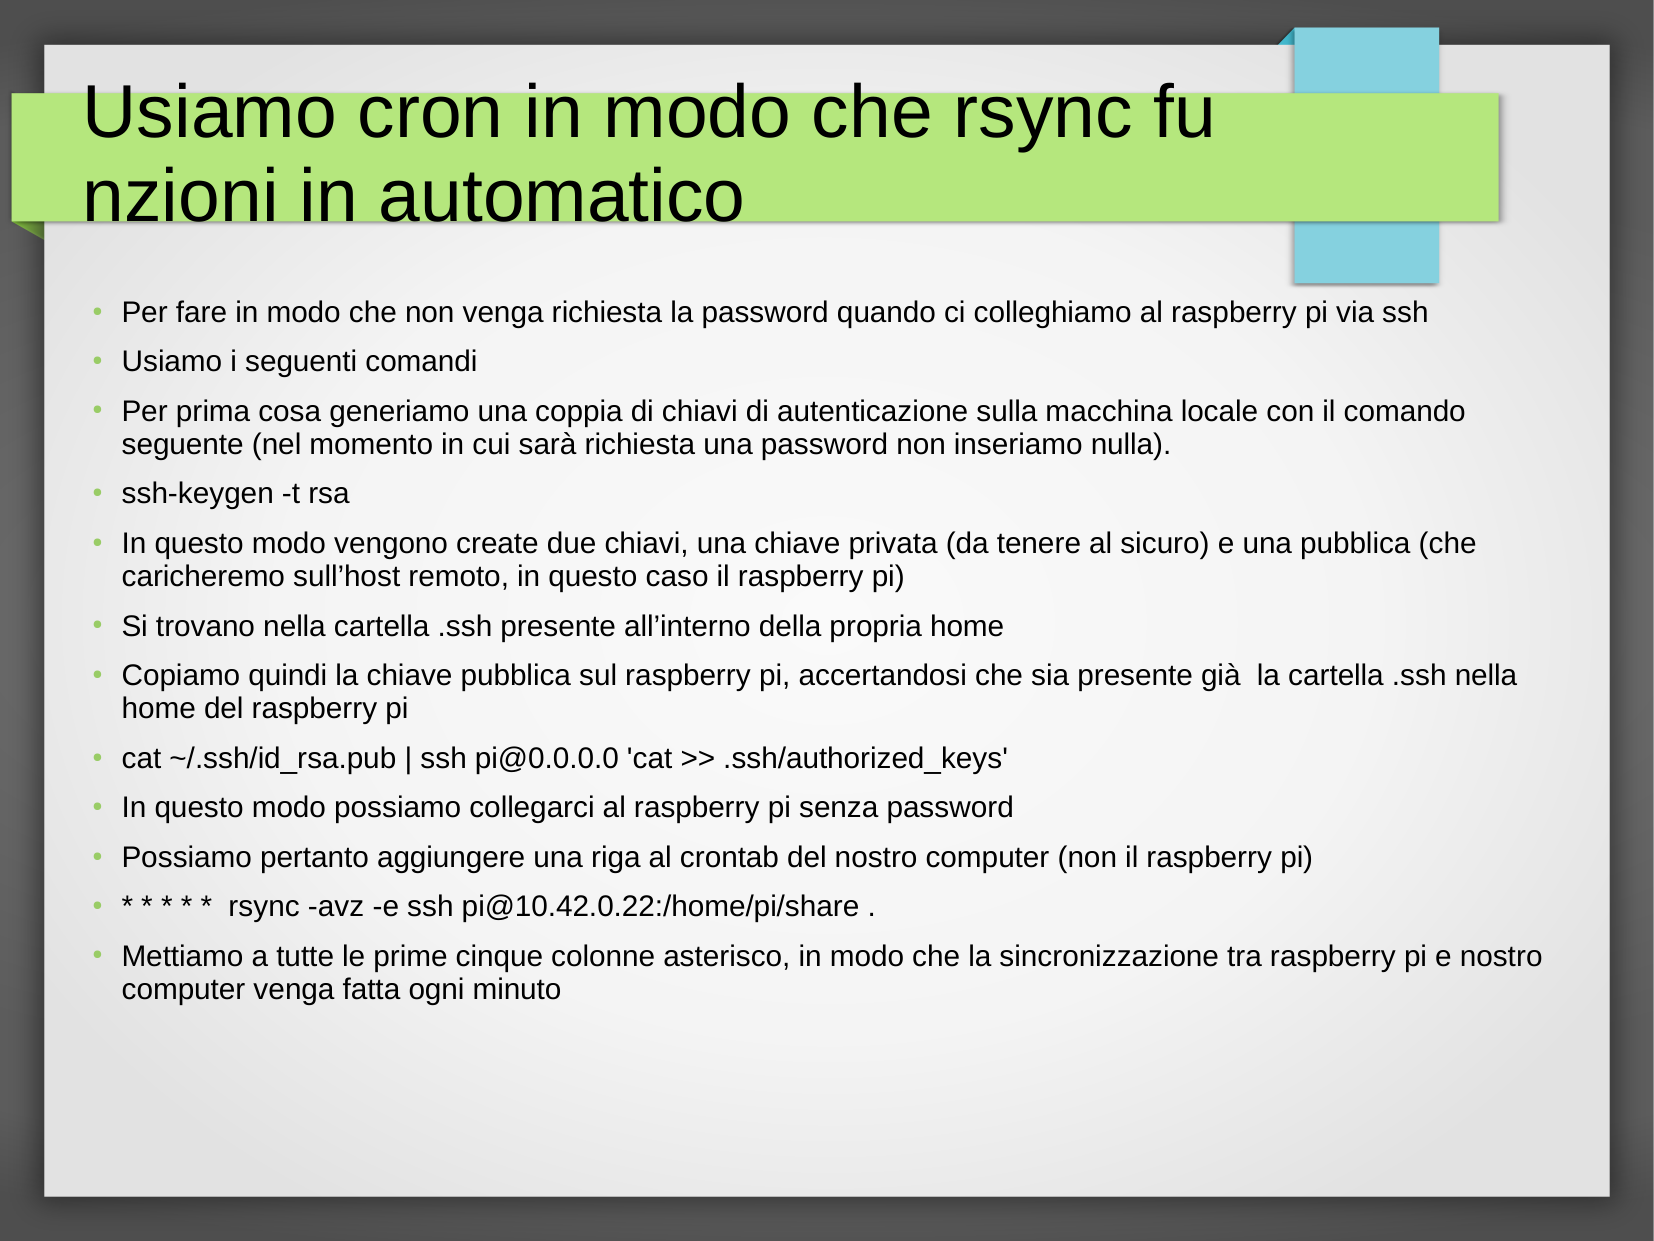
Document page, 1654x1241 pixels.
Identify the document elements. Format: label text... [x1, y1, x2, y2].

picture [0, 0, 1654, 1241]
list Per fare in modo che non venga richiesta la password quando ci colleghiamo al raspberry pi via ssh Usiamo i seguenti comandi Per prima cosa generiamo una coppia di chiavi di autenticazione sulla macchina locale con il comando seguente (nel momento in cui sarà richiesta una password non inseriamo nulla). ssh-keygen -t rsa In questo modo vengono create due chiavi, una chiave privata (da tenere al sicuro) e una pubblica (che caricheremo sull’host remoto, in questo caso il raspberry pi) Si trovano nella cartella .ssh presente all’interno della propria home Copiamo quindi la chiave pubblica sul raspberry pi, accertandosi che sia presente già la cartella .ssh nella home del raspberry pi cat ~/.ssh/id_rsa.pub | ssh pi@0.0.0.0 'cat >> .ssh/authorized_keys' In questo modo possiamo collegarci al raspberry pi senza password Possiamo pertanto aggiungere una riga al crontab del nostro computer (non il raspberry pi) * * * * * rsync -avz -e ssh pi@10.42.0.22:/home/pi/share . Mettiamo a tutte le prime cinque colonne asterisco, in modo che la sincronizzazione tra raspberry pi e nostro computer venga fatta ogni minuto [82, 295, 1571, 1015]
title Usiamo cron in modo che rsync fu nzioni in automatico [82, 70, 1264, 238]
